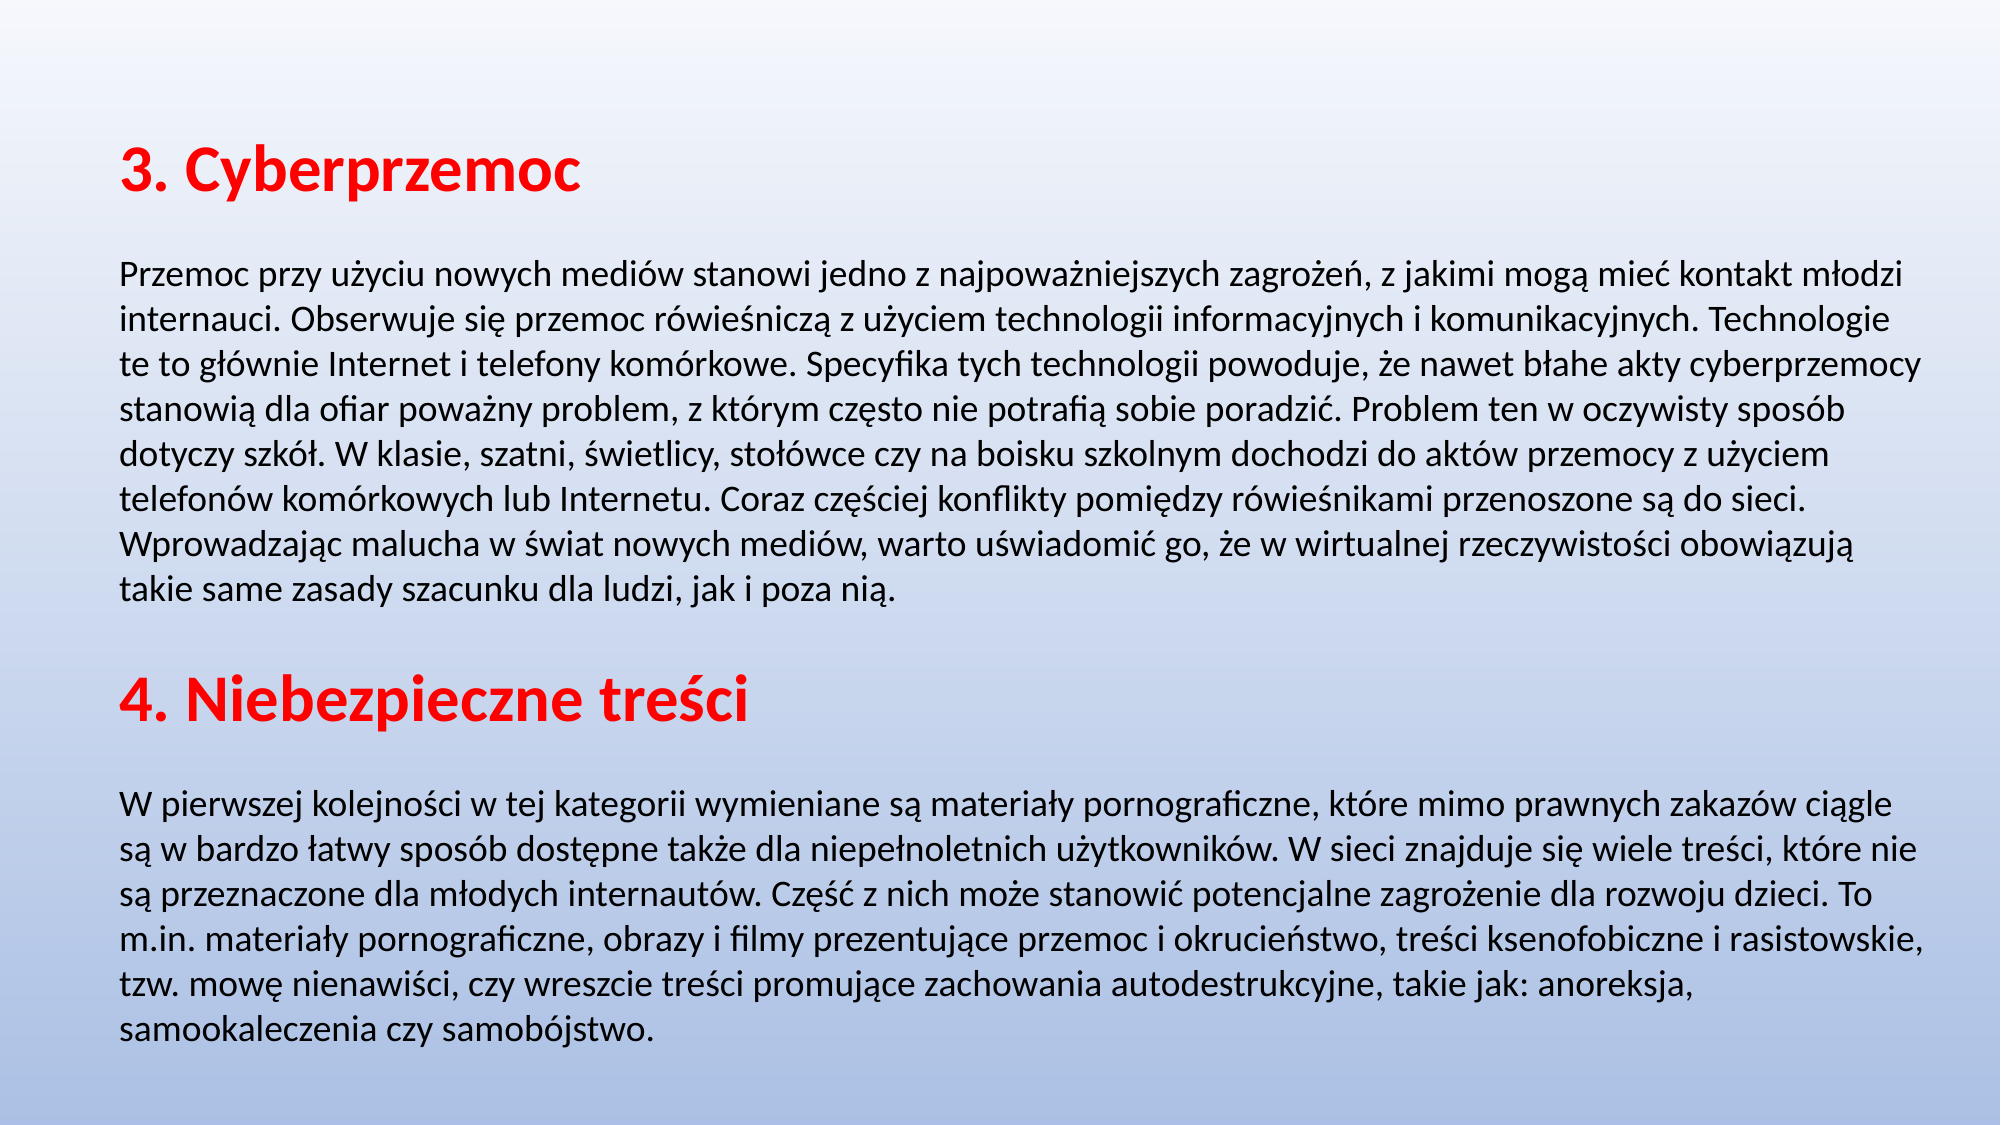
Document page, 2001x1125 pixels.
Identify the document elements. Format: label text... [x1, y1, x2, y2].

text_box 3. Cyberprzemoc Przemoc przy użyciu nowych mediów stanowi jedno z najpoważniejszych zagrożeń, z jakimi mogą mieć kontakt młodzi internauci. Obserwuje się przemoc rówieśniczą z użyciem technologii informacyjnych i komunikacyjnych. Technologie te to głównie Internet i telefony komórkowe. Specyfika tych technologii powoduje, że nawet błahe akty cyberprzemocy stanowią dla ofiar poważny problem, z którym często nie potrafią sobie poradzić. Problem ten w oczywisty sposób dotyczy szkół. W klasie, szatni, świetlicy, stołówce czy na boisku szkolnym dochodzi do aktów przemocy z użyciem telefonów komórkowych lub Internetu. Coraz częściej konflikty pomiędzy rówieśnikami przenoszone są do sieci. Wprowadzając malucha w świat nowych mediów, warto uświadomić go, że w wirtualnej rzeczywistości obowiązują takie same zasady szacunku dla ludzi, jak i poza nią. 4. Niebezpieczne treści W pierwszej kolejności w tej kategorii wymieniane są materiały pornograficzne, które mimo prawnych zakazów ciągle są w bardzo łatwy sposób dostępne także dla niepełnoletnich użytkowników. W sieci znajduje się wiele treści, które nie są przeznaczone dla młodych internautów. Część z nich może stanowić potencjalne zagrożenie dla rozwoju dzieci. To m.in. materiały pornograficzne, obrazy i filmy prezentujące przemoc i okrucieństwo, treści ksenofobiczne i rasistowskie, tzw. mowę nienawiści, czy wreszcie treści promujące zachowania autodestrukcyjne, takie jak: anoreksja, samookaleczenia czy samobójstwo. [104, 116, 1943, 1125]
